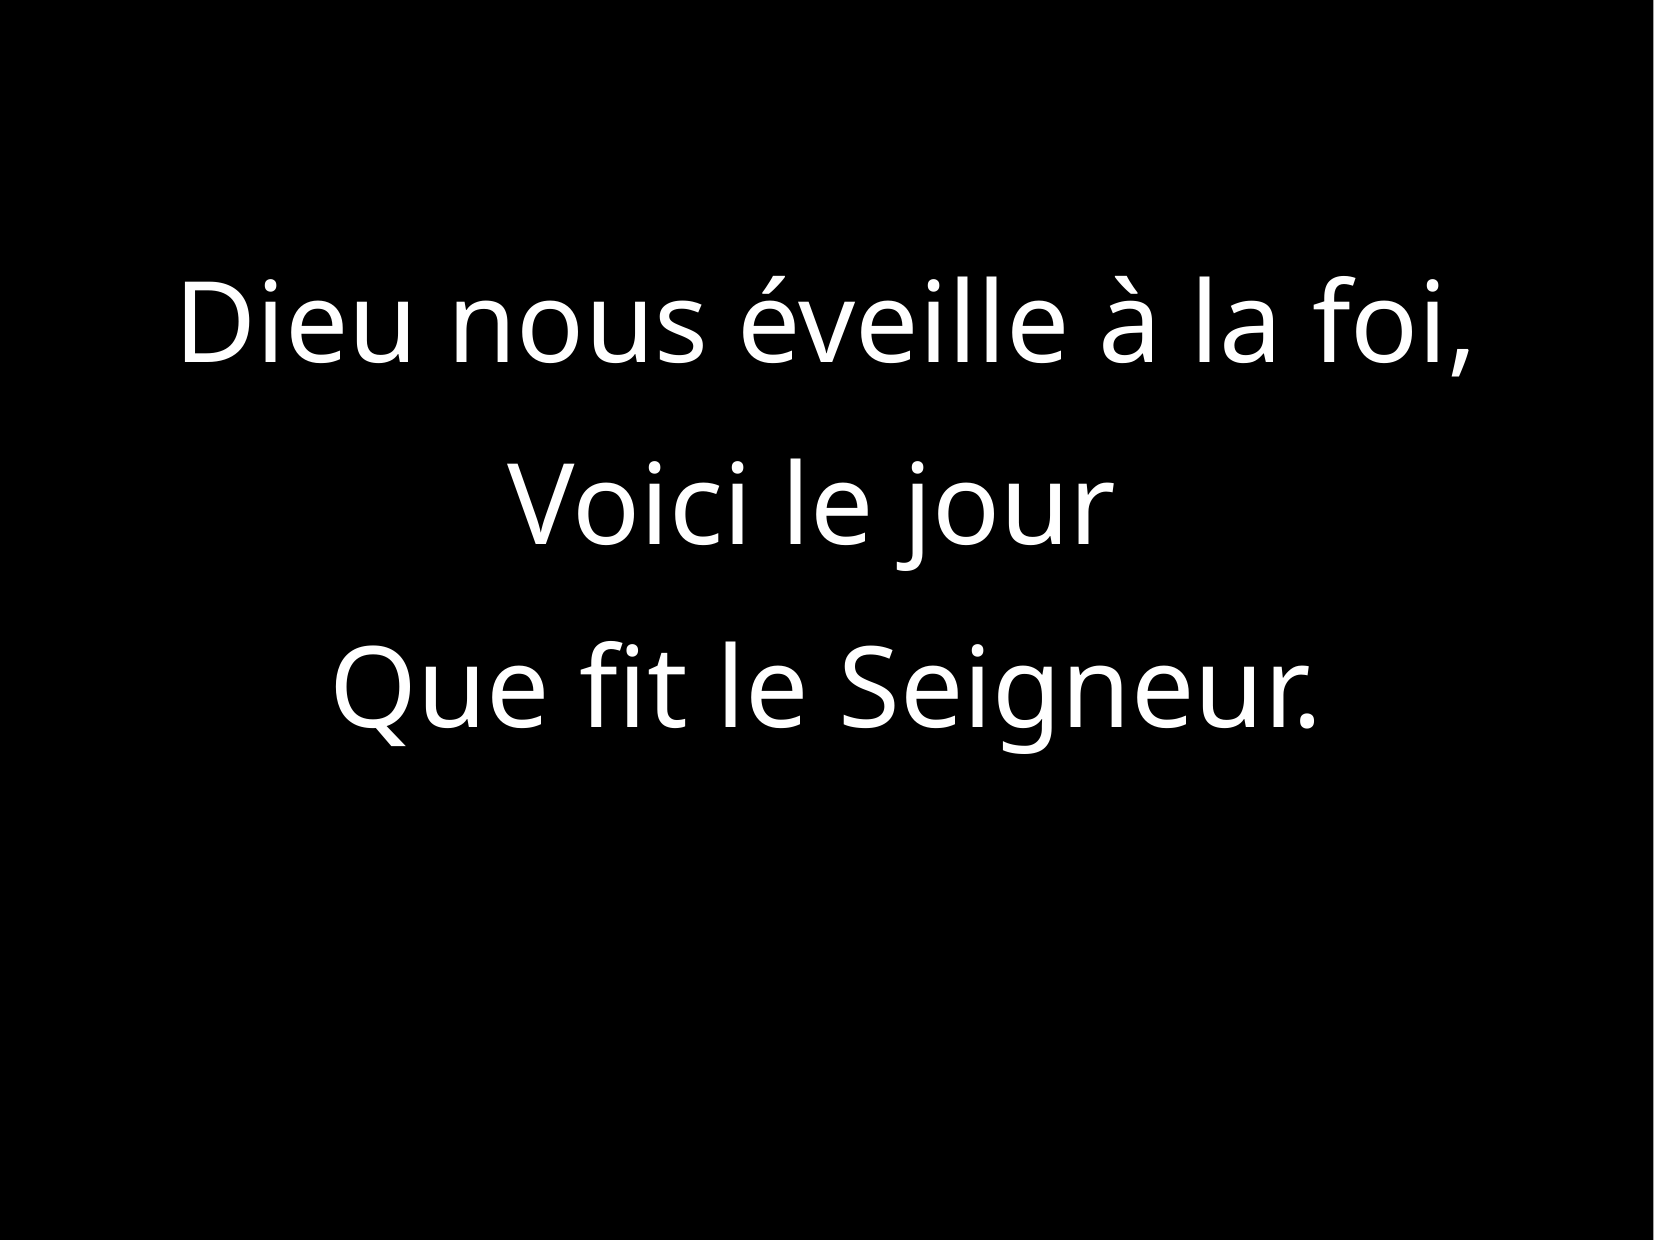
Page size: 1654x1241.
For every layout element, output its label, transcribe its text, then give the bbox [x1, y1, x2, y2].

list Dieu nous éveille à la foi, Voici le jour Que fit le Seigneur. [82, 59, 1571, 1109]
